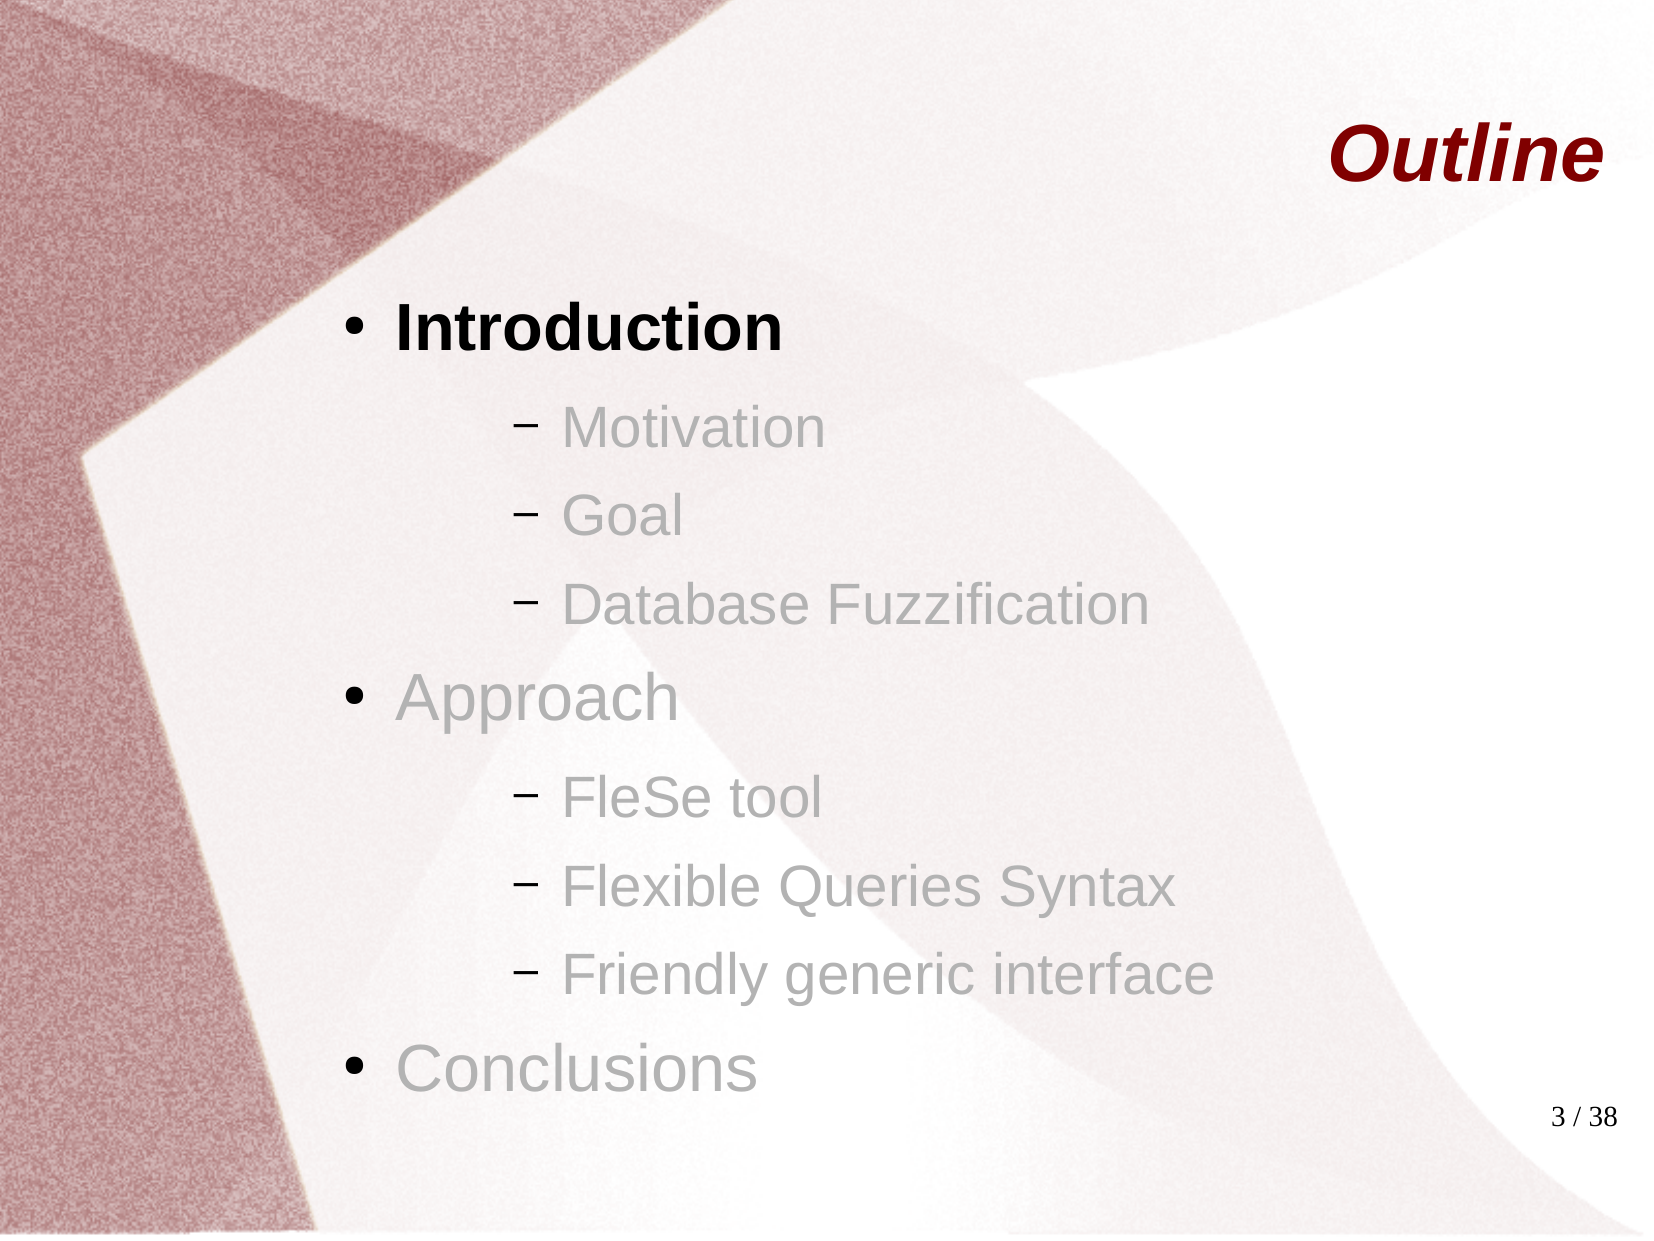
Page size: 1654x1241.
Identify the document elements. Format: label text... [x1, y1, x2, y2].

list Introduction Motivation Goal Database Fuzzification Approach FleSe tool Flexible Queries Syntax Friendly generic interface Conclusions [324, 290, 1601, 1106]
title Outline [596, 49, 1607, 257]
picture [0, 0, 1654, 1241]
